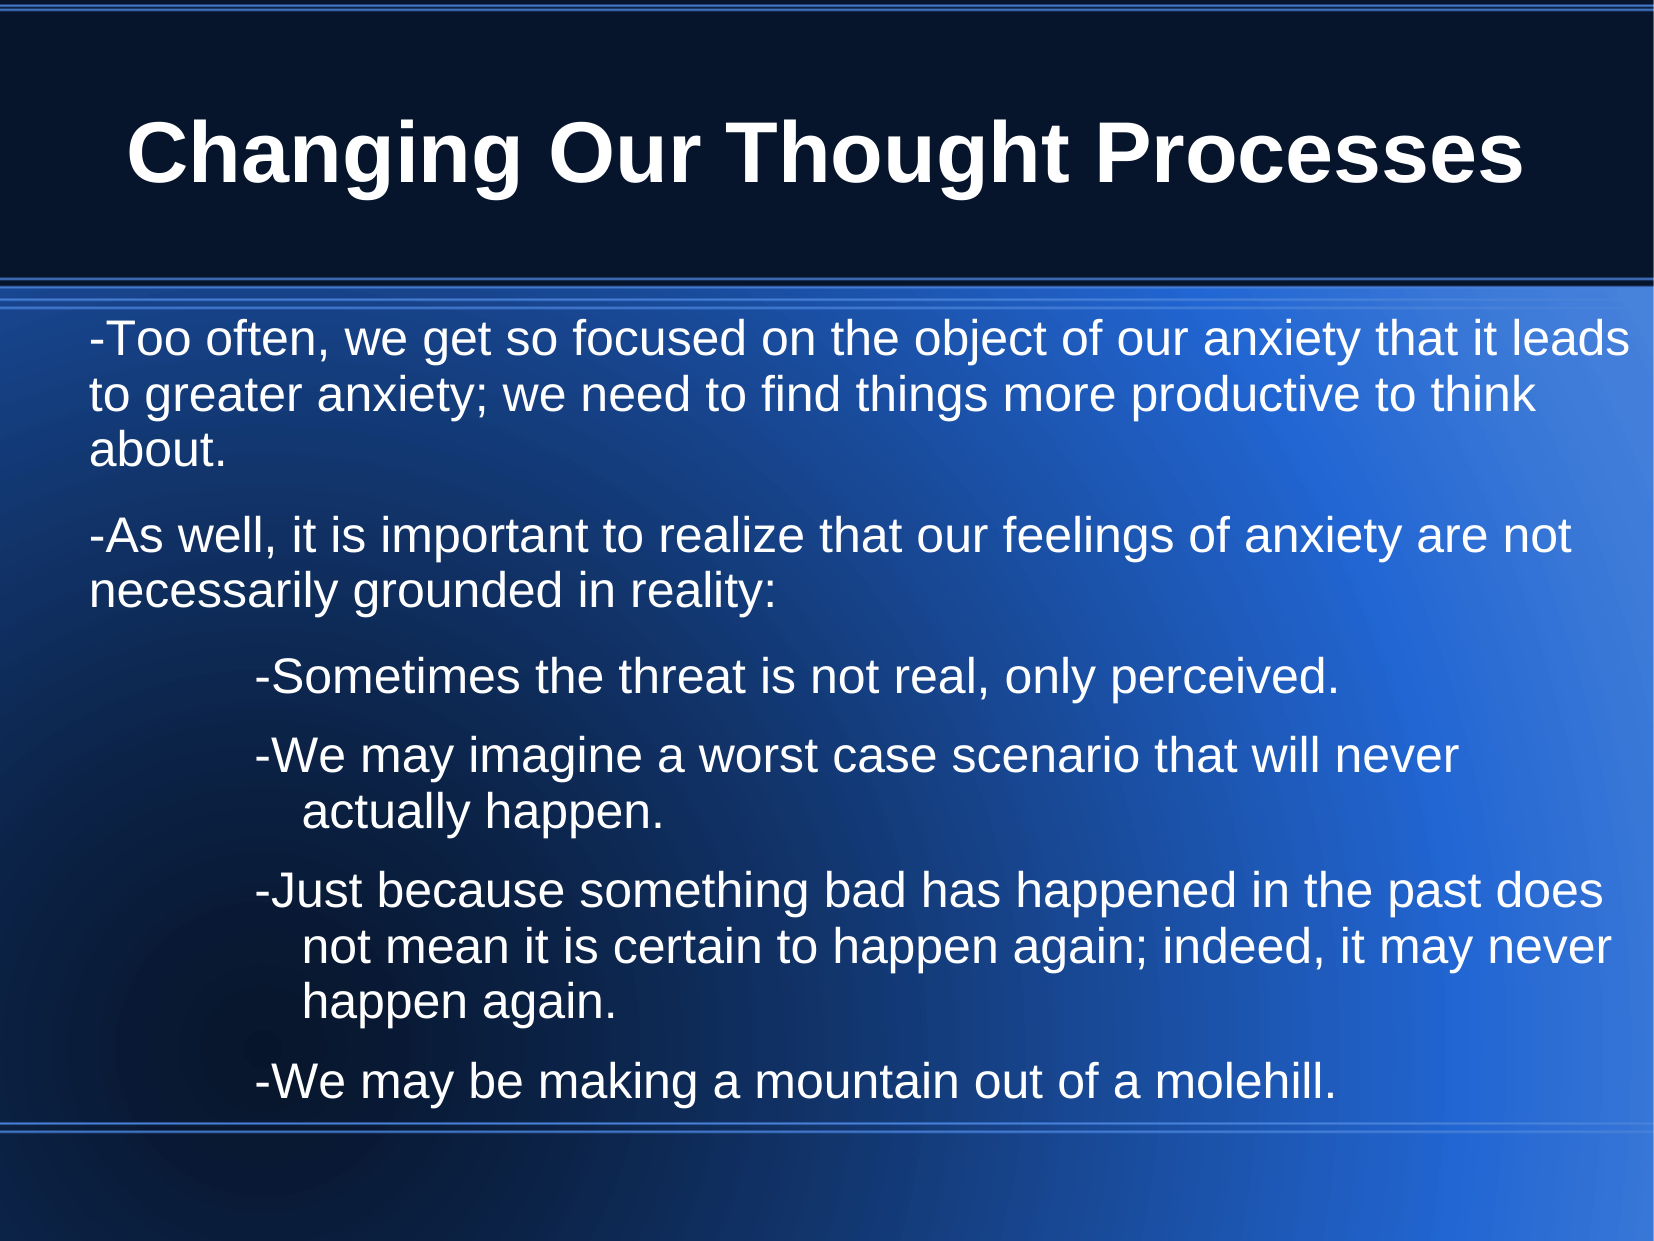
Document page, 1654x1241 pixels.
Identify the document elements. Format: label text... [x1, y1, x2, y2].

picture [0, 0, 1654, 1241]
title Changing Our Thought Processes [82, 49, 1571, 257]
list -Too often, we get so focused on the object of our anxiety that it leads to greater anxiety; we need to find things more productive to think about. -As well, it is important to realize that our feelings of anxiety are not necessarily grounded in reality: -Sometimes the threat is not real, only perceived. -We may imagine a worst case scenario that will never actually happen. -Just because something bad has happened in the past does not mean it is certain to happen again; indeed, it may never happen again. -We may be making a mountain out of a molehill. [18, 310, 1635, 1198]
